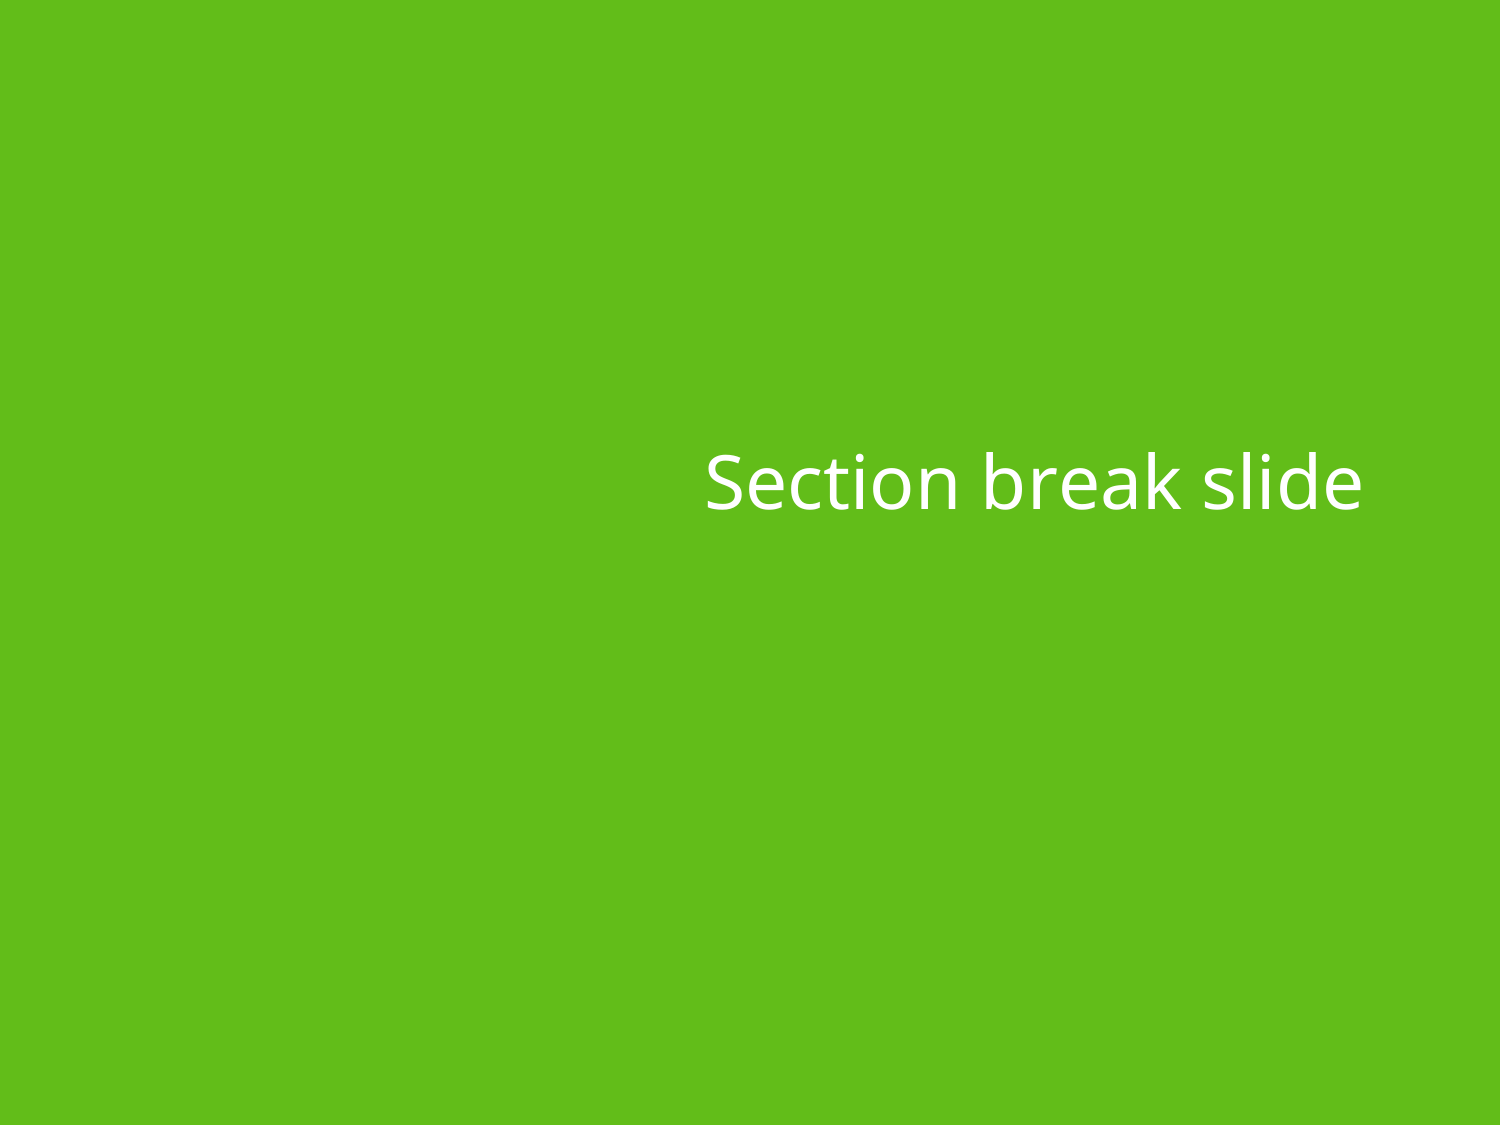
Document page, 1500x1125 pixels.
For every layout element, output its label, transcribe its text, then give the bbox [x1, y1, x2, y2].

title Section break slide [245, 386, 1380, 575]
